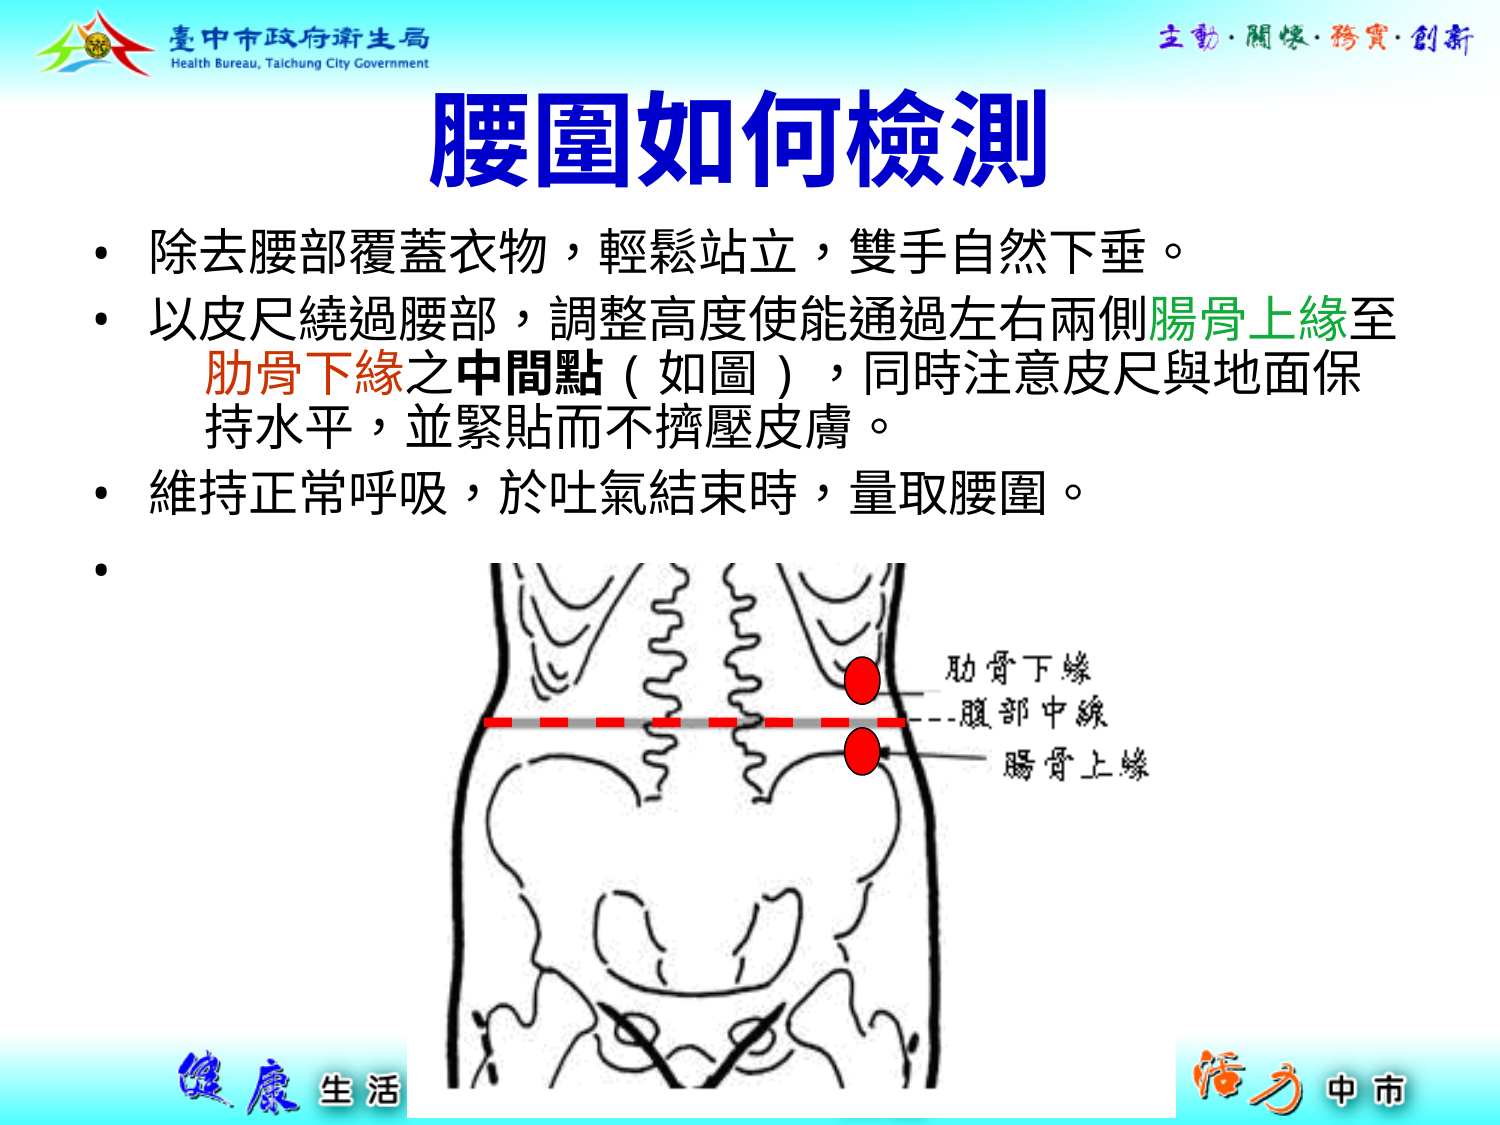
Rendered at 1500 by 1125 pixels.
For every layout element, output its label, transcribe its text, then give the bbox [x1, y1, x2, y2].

title 腰圍如何檢測 [64, 66, 1415, 254]
list 除去腰部覆蓋衣物，輕鬆站立，雙手自然下垂。 以皮尺繞過腰部，調整高度使能通過左右兩側腸骨上緣至肋骨下緣之中間點(如圖)，同時注意皮尺與地面保持水平，並緊貼而不擠壓皮膚。 維持正常呼吸，於吐氣結束時，量取腰圍。 [76, 220, 1427, 963]
picture [407, 963, 1176, 1118]
